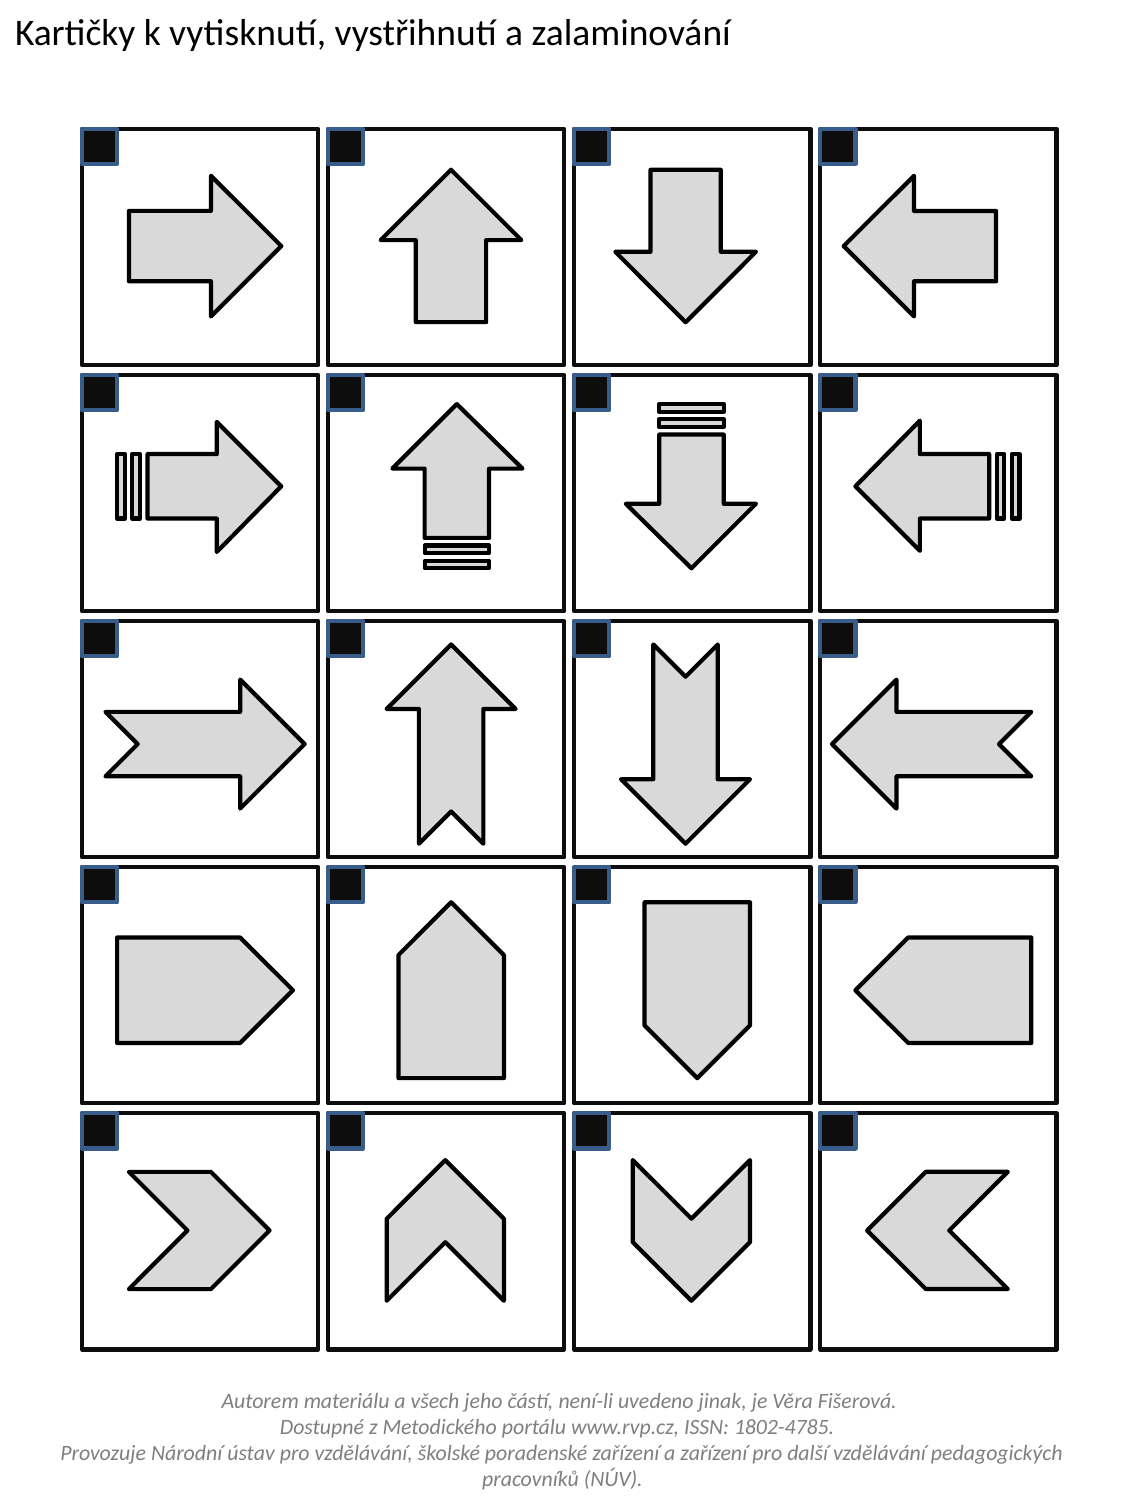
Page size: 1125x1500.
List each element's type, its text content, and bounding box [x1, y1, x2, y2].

text_box [328, 621, 564, 857]
text_box [820, 621, 1057, 857]
text_box [82, 129, 318, 365]
text_box [82, 375, 318, 611]
text_box Autorem materiálu a všech jeho částí, není-li uvedeno jinak, je Věra Fišerová. Dostupné z Metodického portálu www.rvp.cz, ISSN: 1802-4785. Provozuje Národní ústav pro vzdělávání, školské poradenské zařízení a zařízení pro další vzdělávání pedagogických pracovníků (NÚV). [0, 1379, 1125, 1499]
text_box [574, 867, 810, 1103]
text_box [820, 867, 1057, 1103]
text_box [820, 129, 1057, 365]
text_box [328, 1113, 564, 1350]
text_box [574, 129, 810, 365]
text_box [574, 375, 810, 611]
text_box [328, 867, 564, 1103]
text_box [820, 375, 1057, 611]
text_box [820, 1113, 1057, 1350]
text_box [328, 375, 564, 611]
text_box [82, 621, 318, 857]
text_box [328, 129, 564, 365]
text_box [82, 1113, 318, 1350]
text_box [82, 867, 318, 1103]
text_box [574, 621, 810, 857]
text_box Kartičky k vytisknutí, vystřihnutí a zalaminování [0, 0, 764, 61]
text_box [574, 1113, 810, 1350]
